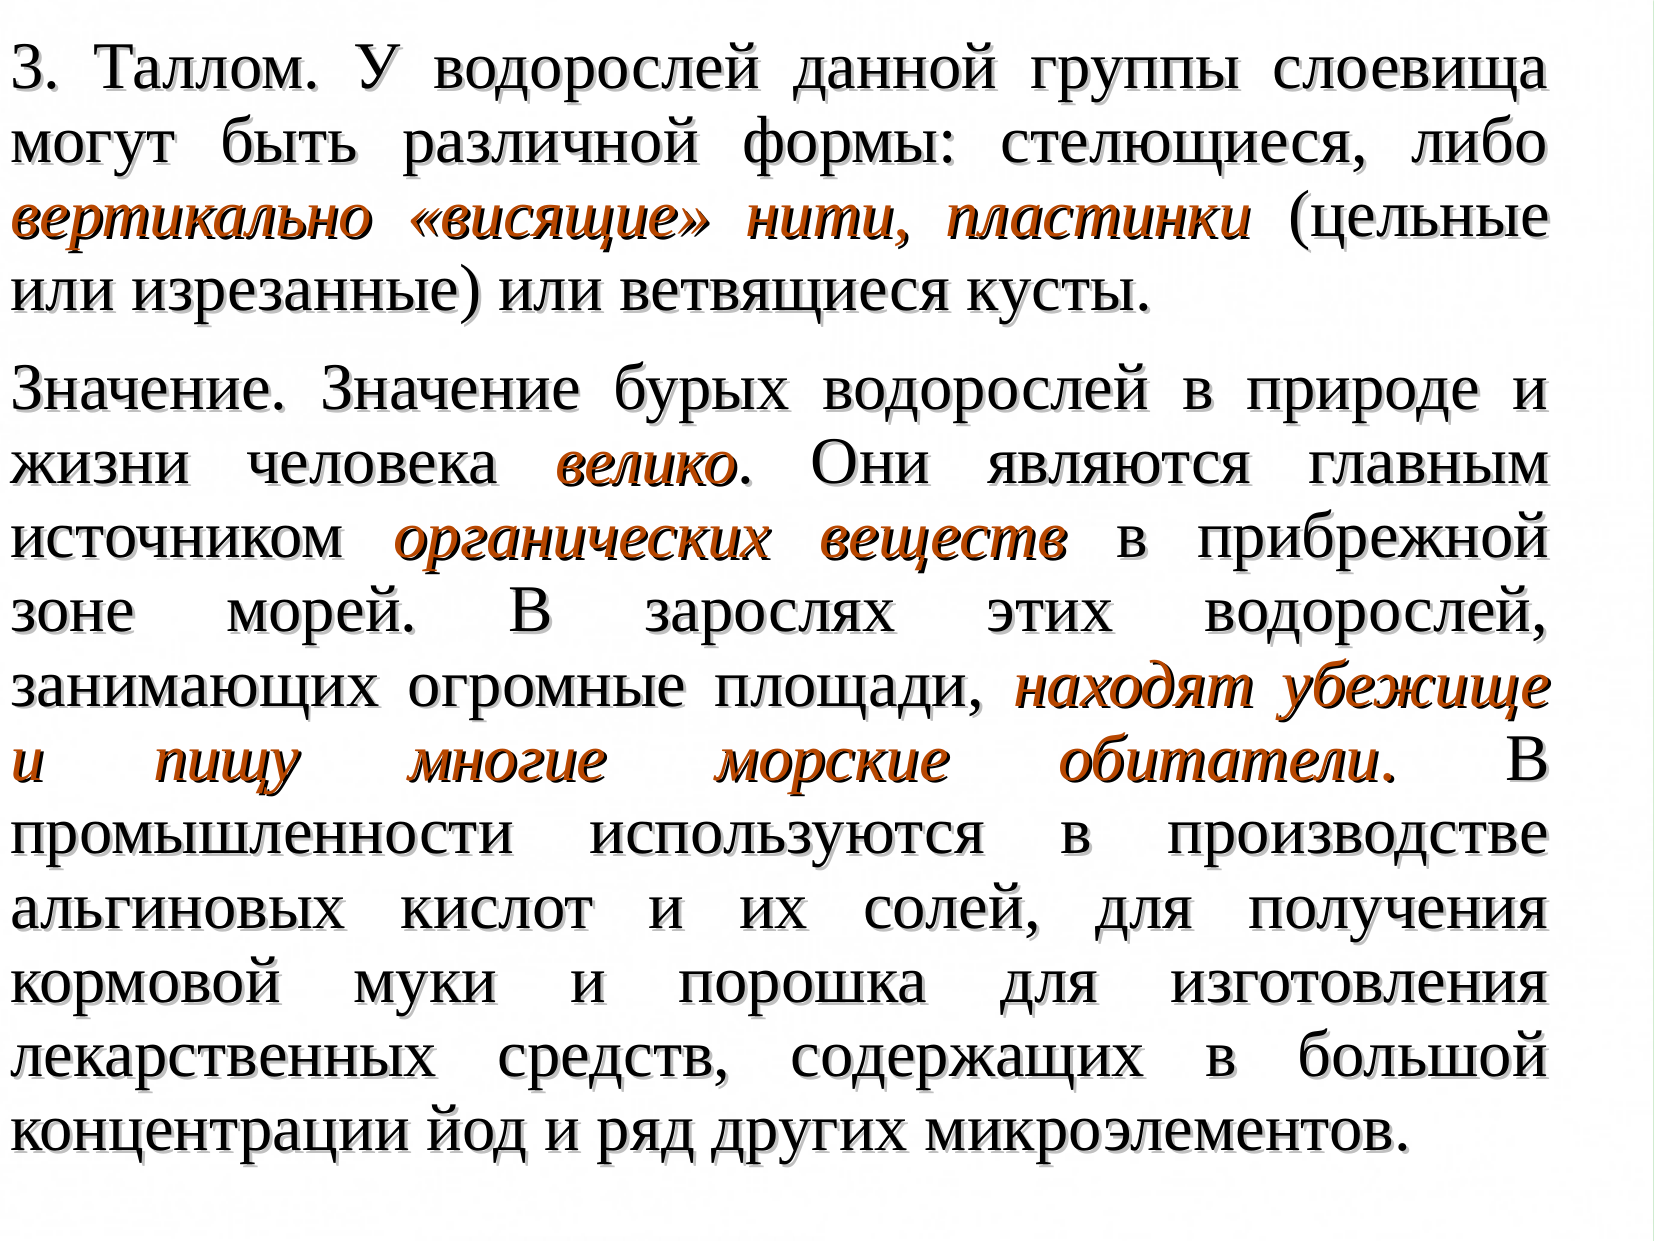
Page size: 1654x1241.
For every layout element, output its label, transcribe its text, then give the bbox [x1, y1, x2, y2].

picture [0, 0, 1654, 1241]
text_box 3. Таллом. У водорослей данной группы слоевища могут быть различной формы: стелющиеся, либо вертикально «висящие» нити, пластинки (цельные или изрезанные) или ветвящиеся кусты. Значение. Значение бурых водорослей в природе и жизни человека велико. Они являются главным источником органических веществ в прибрежной зоне морей. В зарослях этих водорослей, занимающих огромные площади, находят убежище и пищу многие морские обитатели. В промышленности используются в производстве альгиновых кислот и их солей, для получения кормовой муки и порошка для изготовления лекарственных средств, содержащих в большой концентрации йод и ряд других микроэлементов. [0, 21, 1565, 1173]
